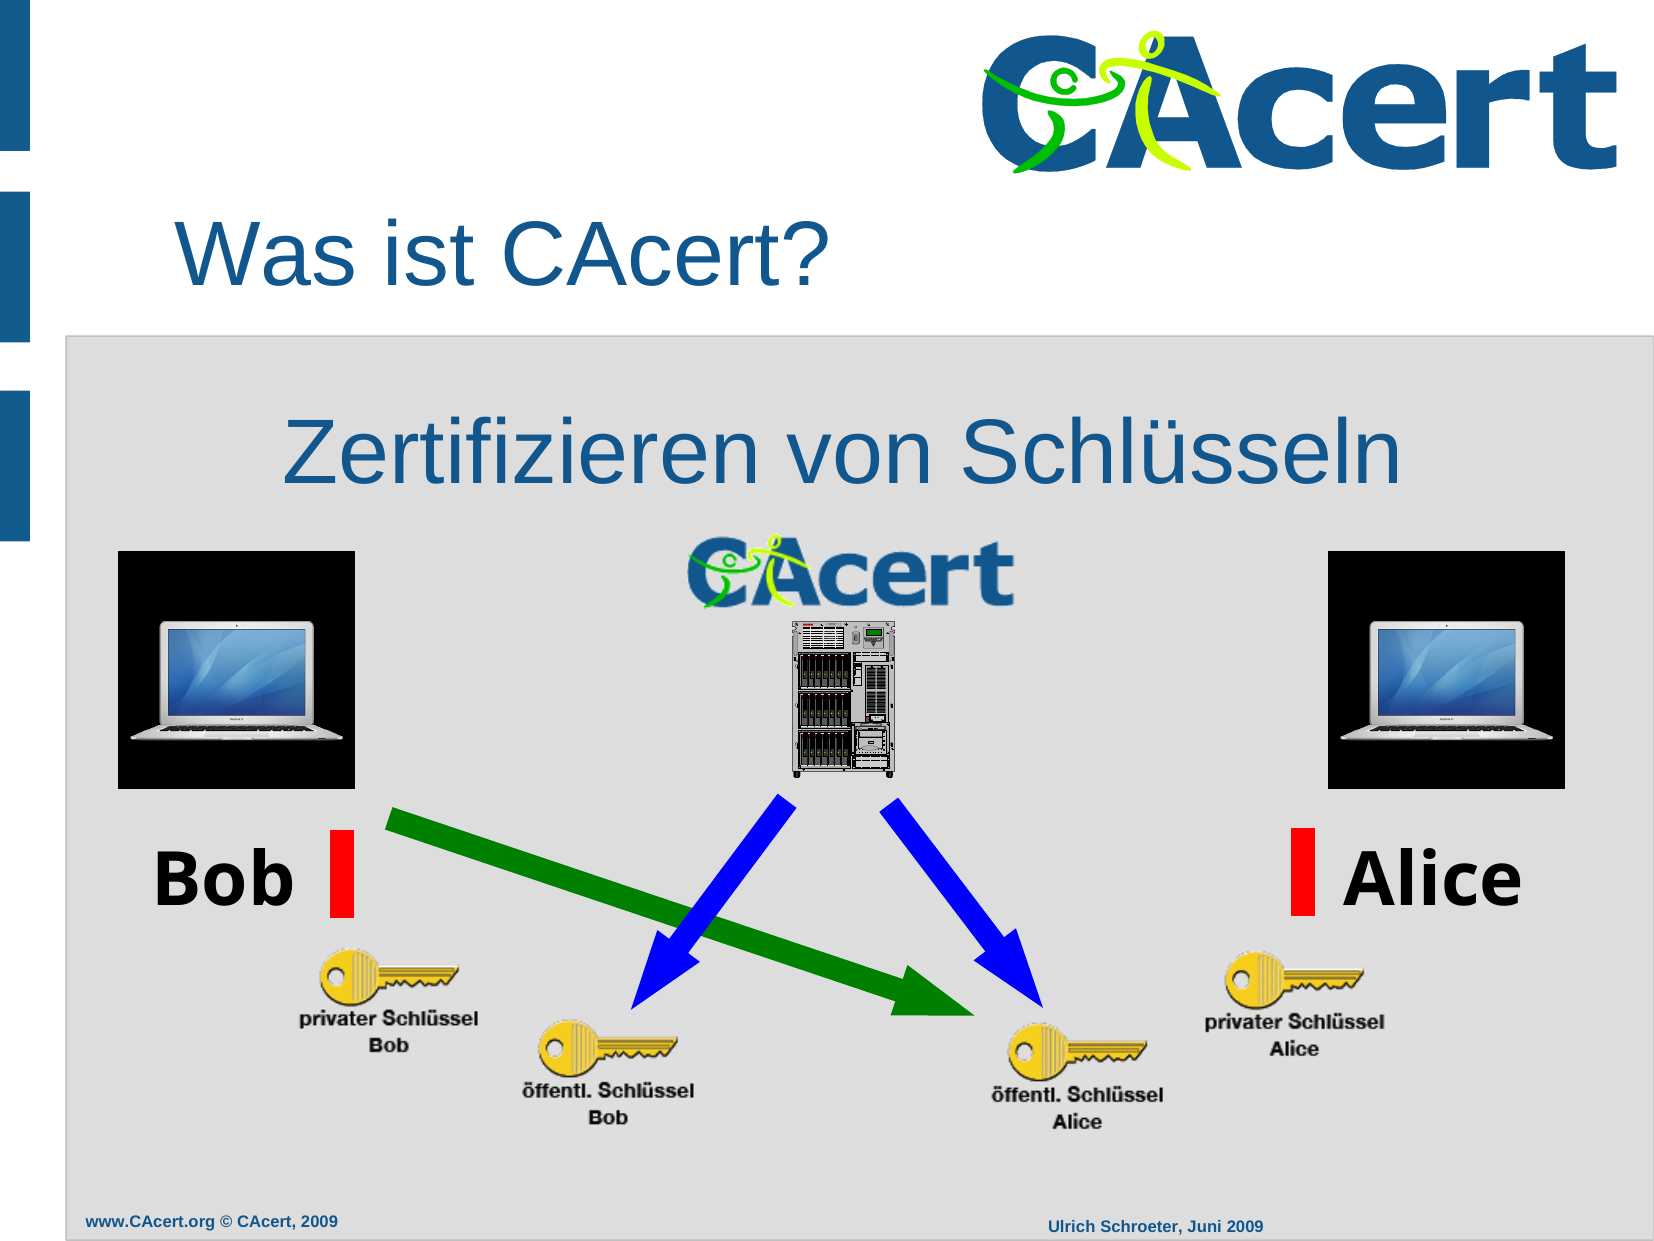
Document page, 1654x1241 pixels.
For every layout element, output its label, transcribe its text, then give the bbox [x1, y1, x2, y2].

picture [1328, 551, 1565, 789]
picture [293, 941, 481, 1057]
picture [118, 551, 355, 789]
picture [687, 532, 1016, 609]
picture [791, 620, 902, 798]
picture [510, 1015, 711, 1148]
text_box Was ist CAcert? [118, 195, 837, 313]
picture [1195, 942, 1408, 1064]
text_box Alice [1328, 817, 1568, 939]
title Zertifizieren von Schlüsseln [118, 344, 1530, 503]
picture [984, 1015, 1174, 1137]
text_box Bob [136, 817, 325, 939]
